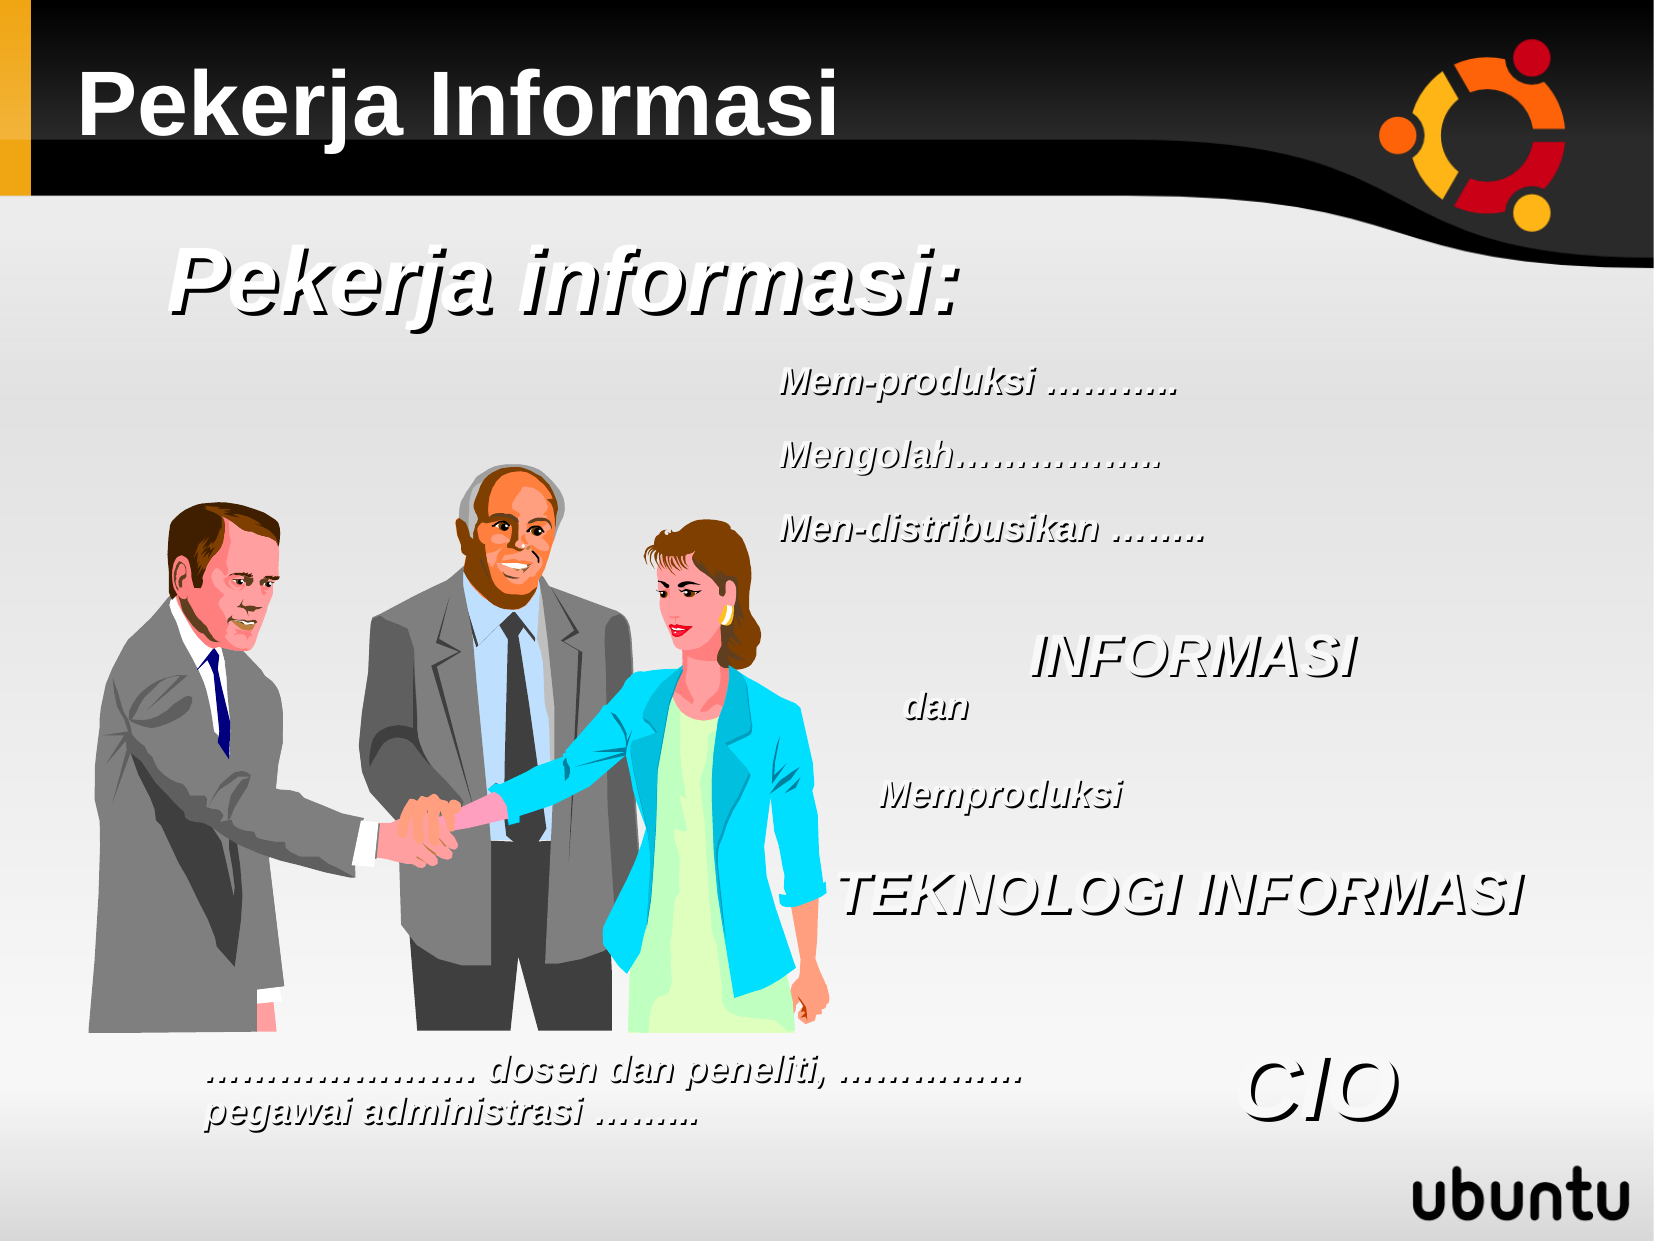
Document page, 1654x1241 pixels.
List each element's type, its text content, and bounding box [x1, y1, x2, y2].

title Pekerja informasi: [151, 177, 1189, 383]
picture [0, 0, 1654, 1241]
title Pekerja Informasi [76, 7, 1565, 200]
text_box INFORMASI [1013, 614, 1452, 696]
text_box CIO [1218, 1027, 1412, 1146]
text_box Memproduksi [863, 764, 1452, 823]
text_box Mem-produksi ……….. Mengolah…………….. Men-distribusikan …….. [763, 352, 1402, 557]
text_box …………………. dosen dan peneliti, ……………pegawai administrasi ……... [188, 1039, 1177, 1140]
text_box TEKNOLOGI INFORMASI [819, 852, 1538, 933]
text_box dan [887, 677, 984, 735]
